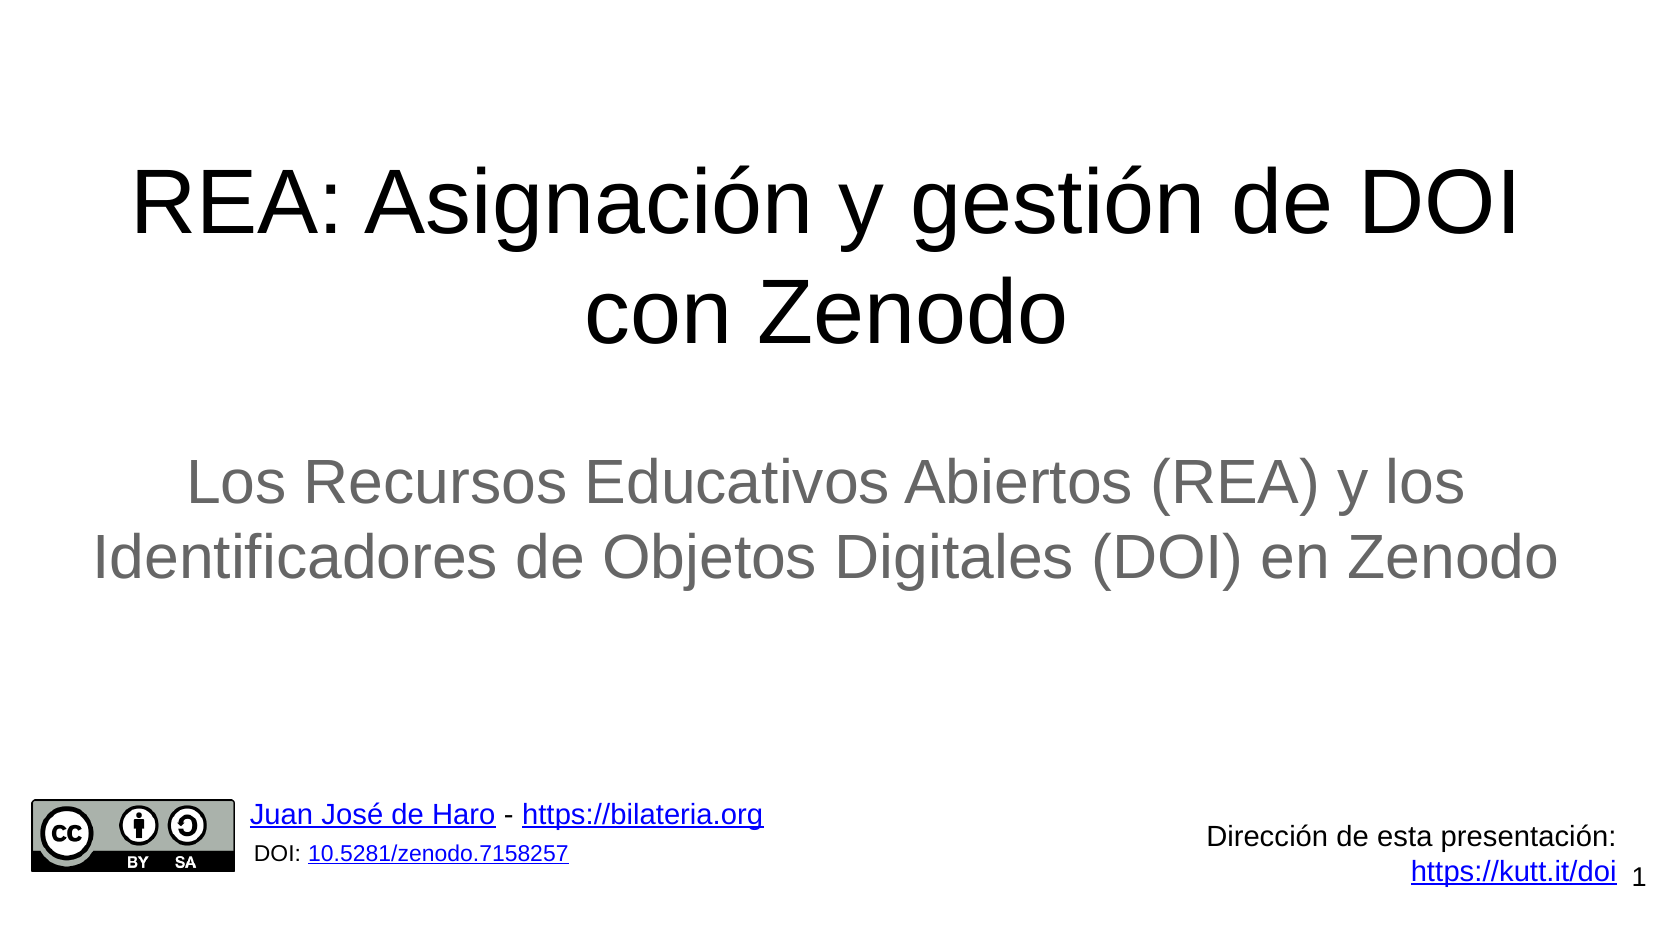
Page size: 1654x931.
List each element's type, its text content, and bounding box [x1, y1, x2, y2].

text_box DOI: 10.5281/zenodo.7158257 [239, 823, 760, 881]
text_box Los Recursos Educativos Abiertos (REA) y los Identificadores de Objetos Digitales (DOI) en Zenodo [82, 359, 1571, 674]
text_box REA: Asignación y gestión de DOI con Zenodo [82, 135, 1571, 359]
slide_number <number> [1547, 859, 1647, 931]
text_box Dirección de esta presentación: https://kutt.it/doi [925, 802, 1633, 903]
picture [31, 799, 235, 872]
text_box Juan José de Haro - https://bilateria.org [234, 780, 820, 844]
